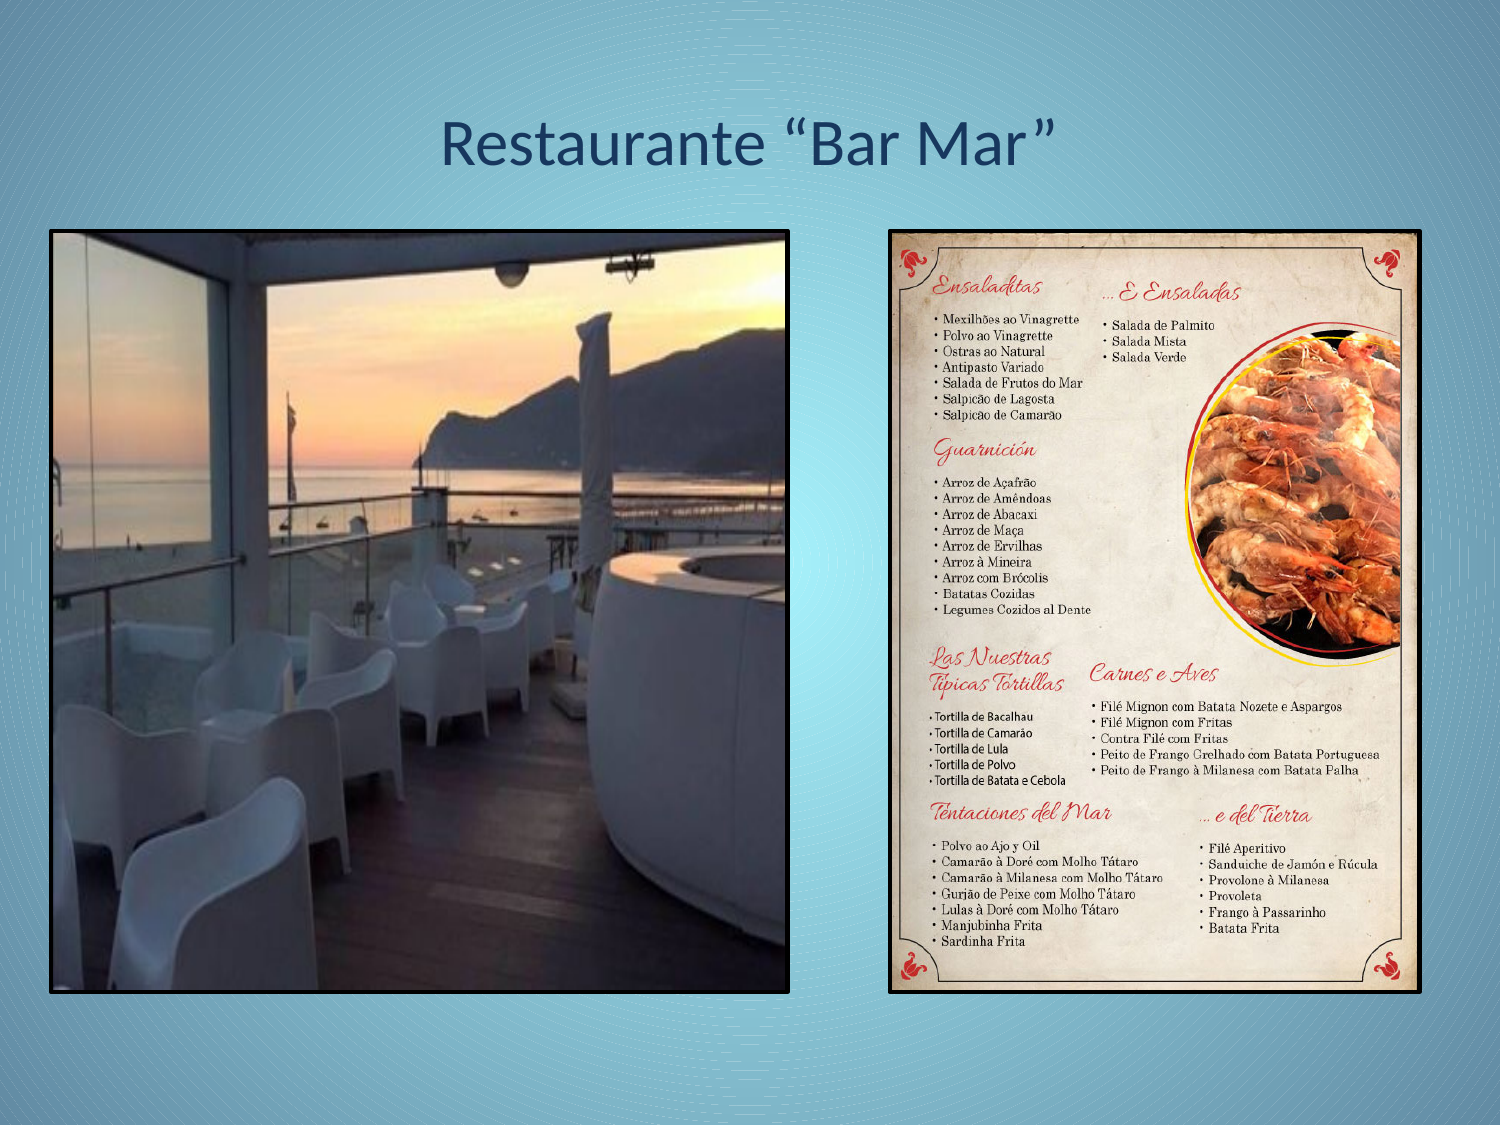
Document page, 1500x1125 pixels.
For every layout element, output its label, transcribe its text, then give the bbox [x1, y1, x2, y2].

picture [53, 232, 786, 990]
picture [891, 232, 1418, 990]
title Restaurante “Bar Mar” [75, 45, 1426, 233]
